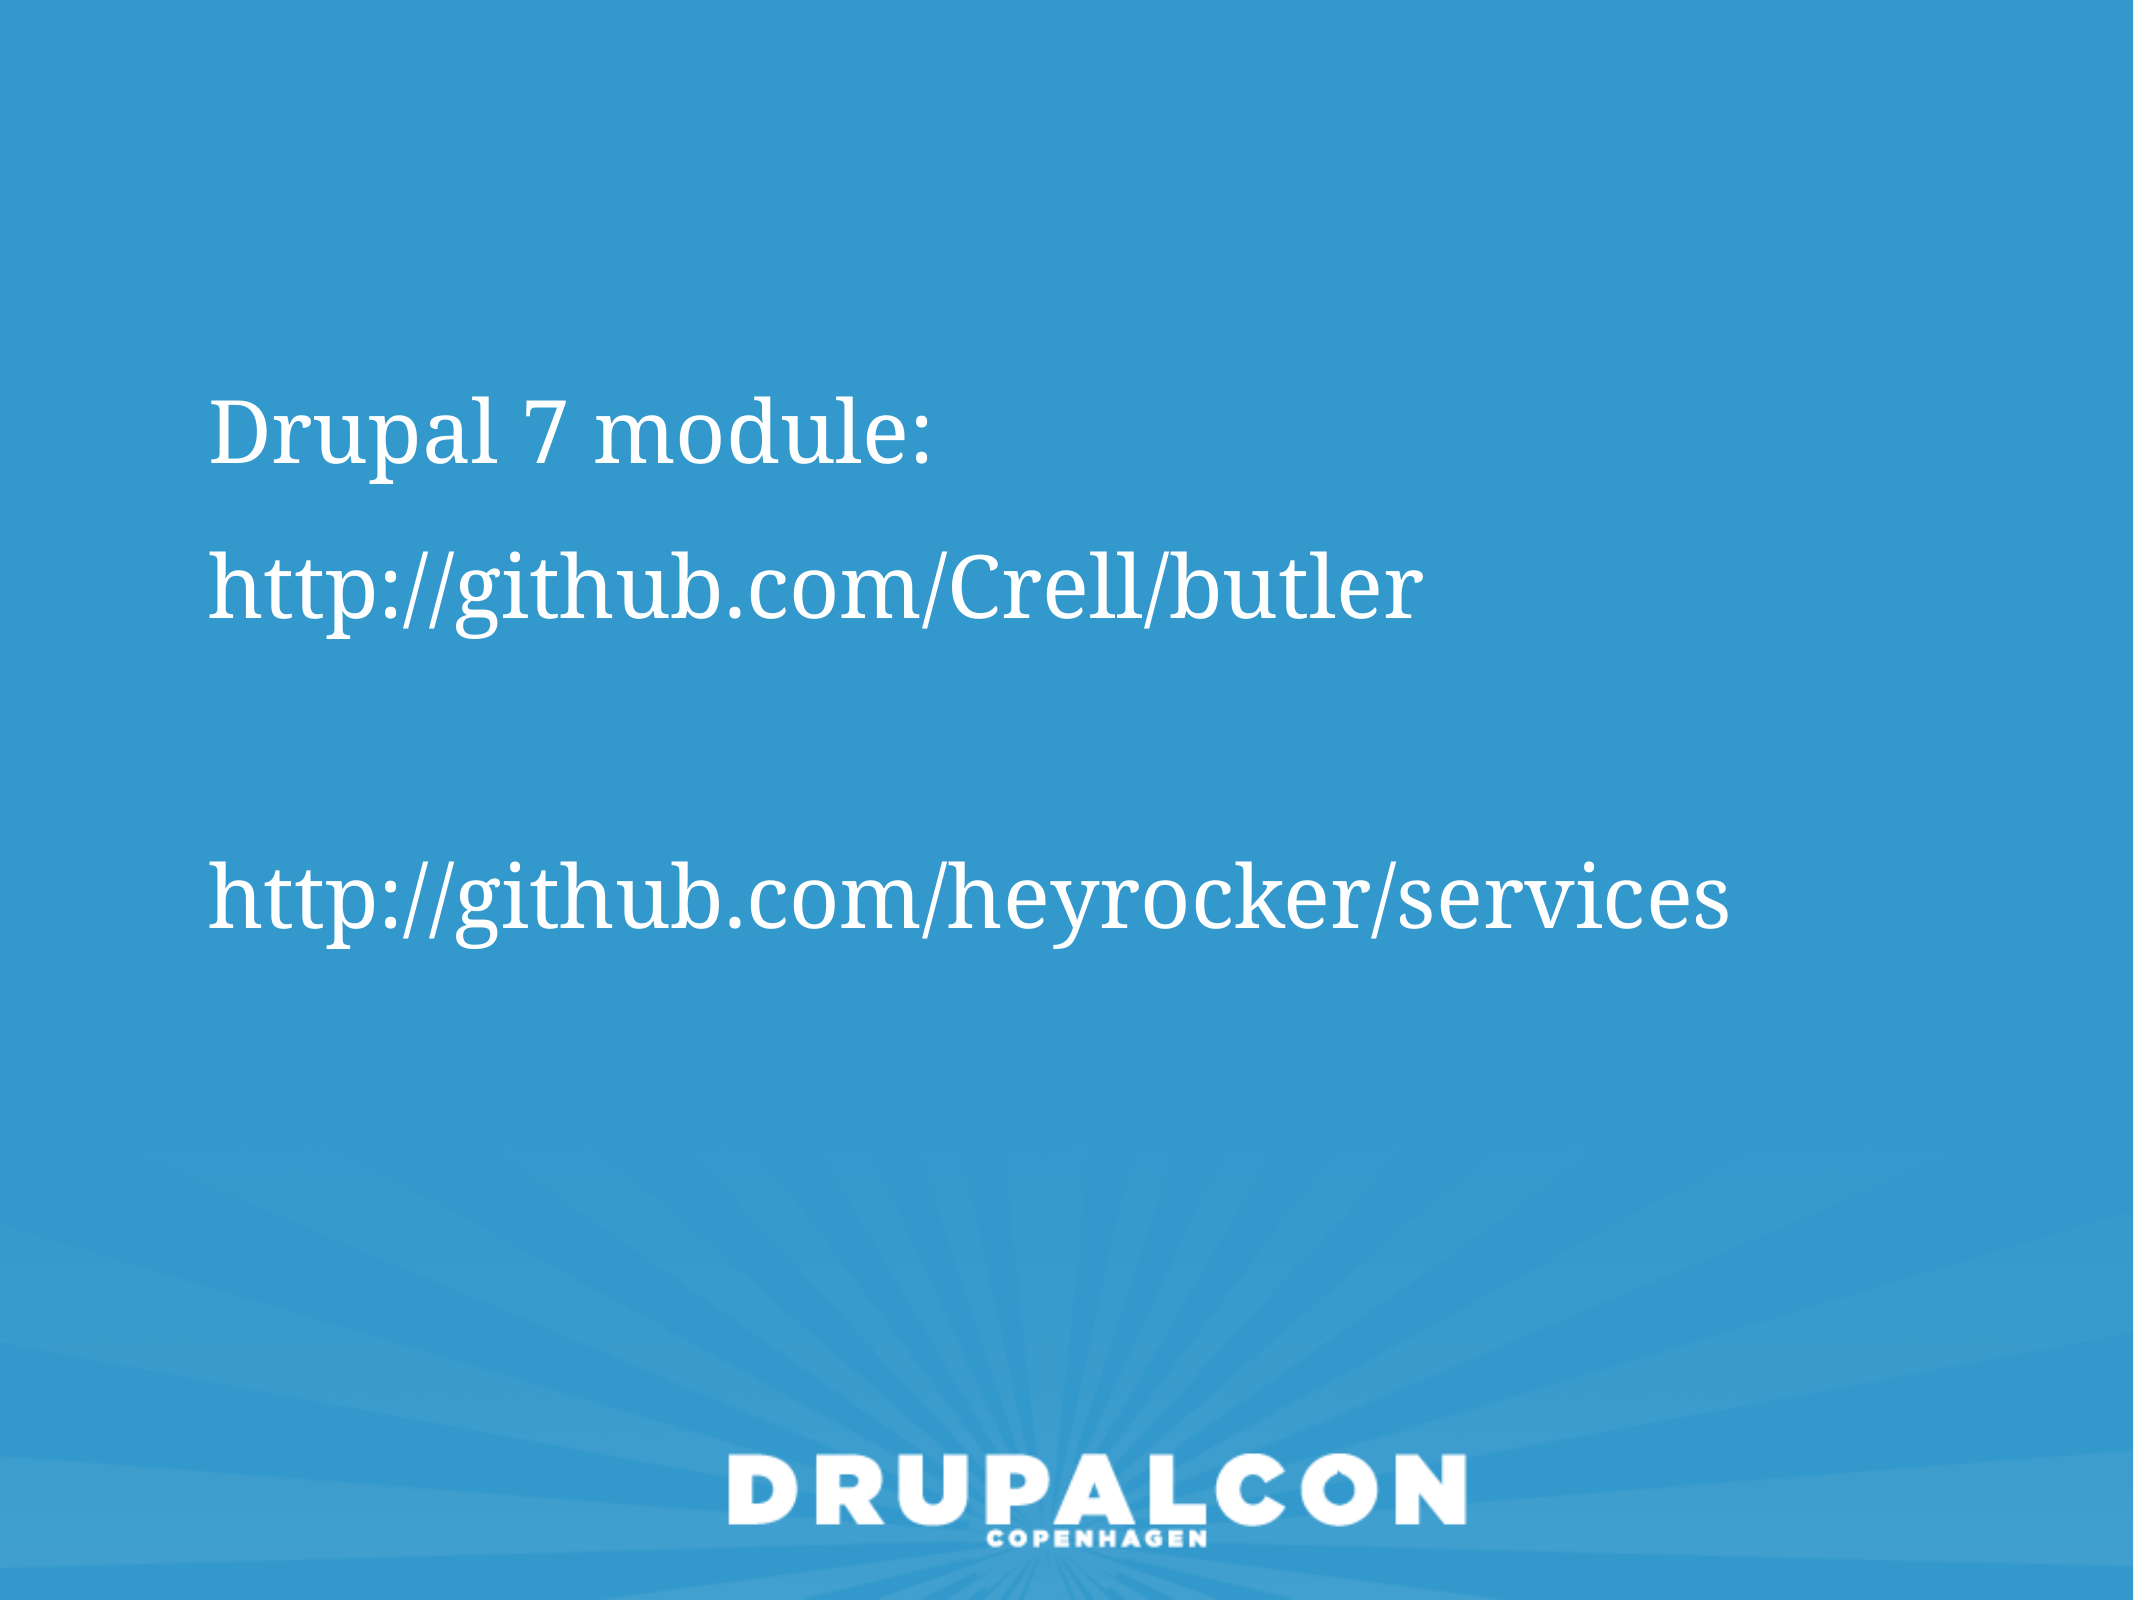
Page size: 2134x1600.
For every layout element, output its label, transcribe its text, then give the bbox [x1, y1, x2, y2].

subtitle Drupal 7 module: http://github.com/Crell/butler http://github.com/heyrocker/services [208, 30, 1925, 1291]
picture [0, 0, 2134, 1600]
